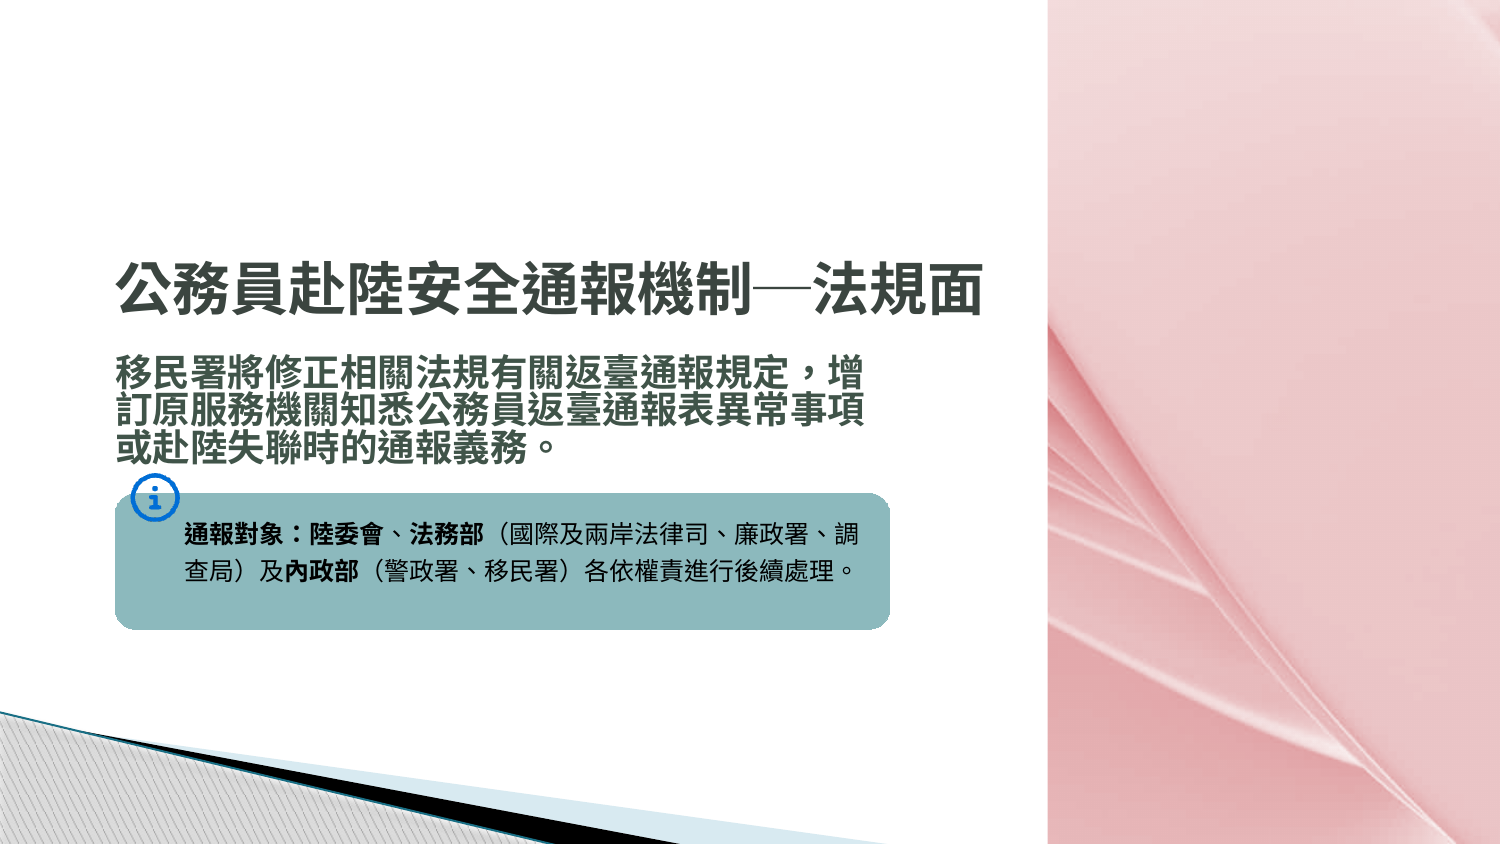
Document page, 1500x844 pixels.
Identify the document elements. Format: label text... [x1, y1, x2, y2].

text_box 公務員赴陸安全通報機制─法規面 [115, 249, 1006, 323]
picture [124, 473, 185, 522]
text_box [115, 493, 890, 630]
text_box 通報對象：陸委會、法務部（國際及兩岸法律司、廉政署、調查局）及內政部（警政署、移民署）各依權責進行後續處理。 [184, 511, 861, 586]
text_box 移民署將修正相關法規有關返臺通報規定，增訂原服務機關知悉公務員返臺通報表異常事項或赴陸失聯時的通報義務。 [115, 357, 890, 432]
picture [1047, 0, 1500, 844]
